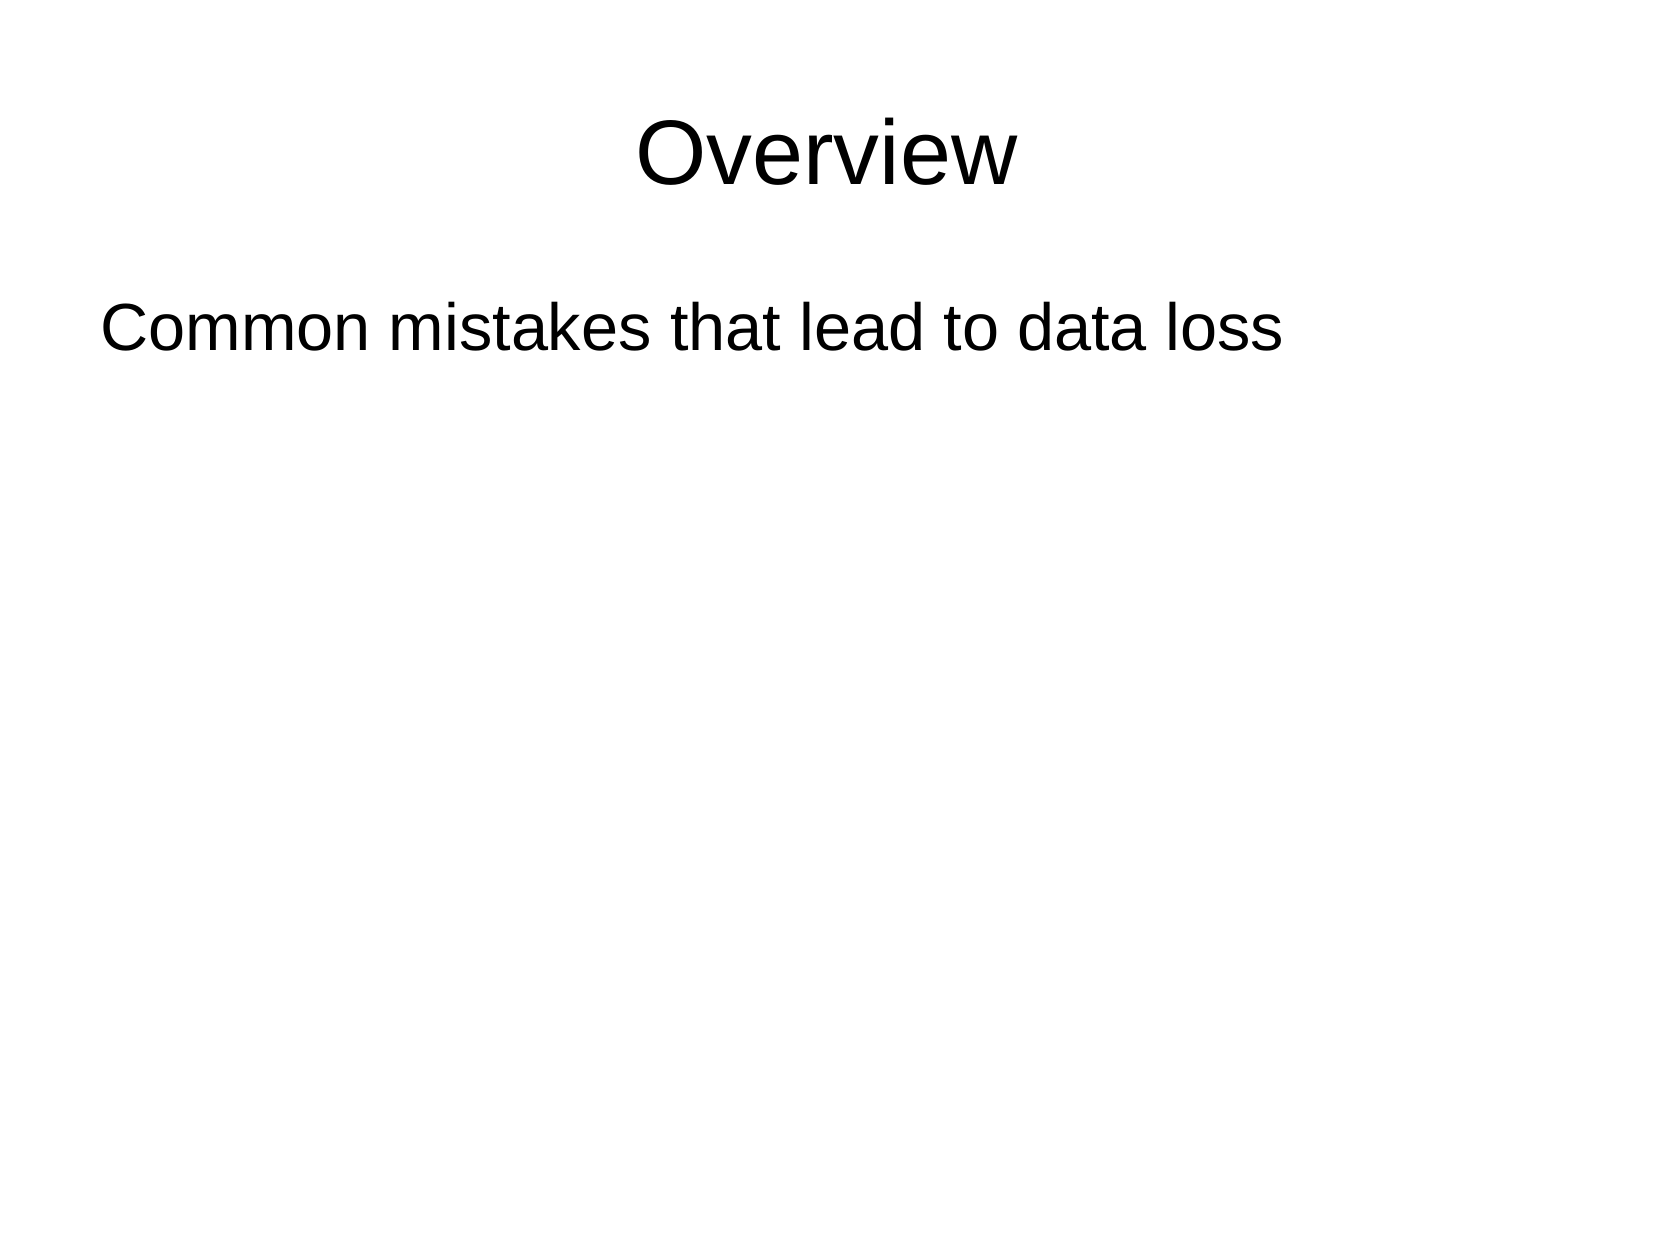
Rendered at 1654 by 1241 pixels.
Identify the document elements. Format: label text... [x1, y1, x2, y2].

title Overview [82, 49, 1571, 257]
list Common mistakes that lead to data loss [82, 290, 1571, 1094]
